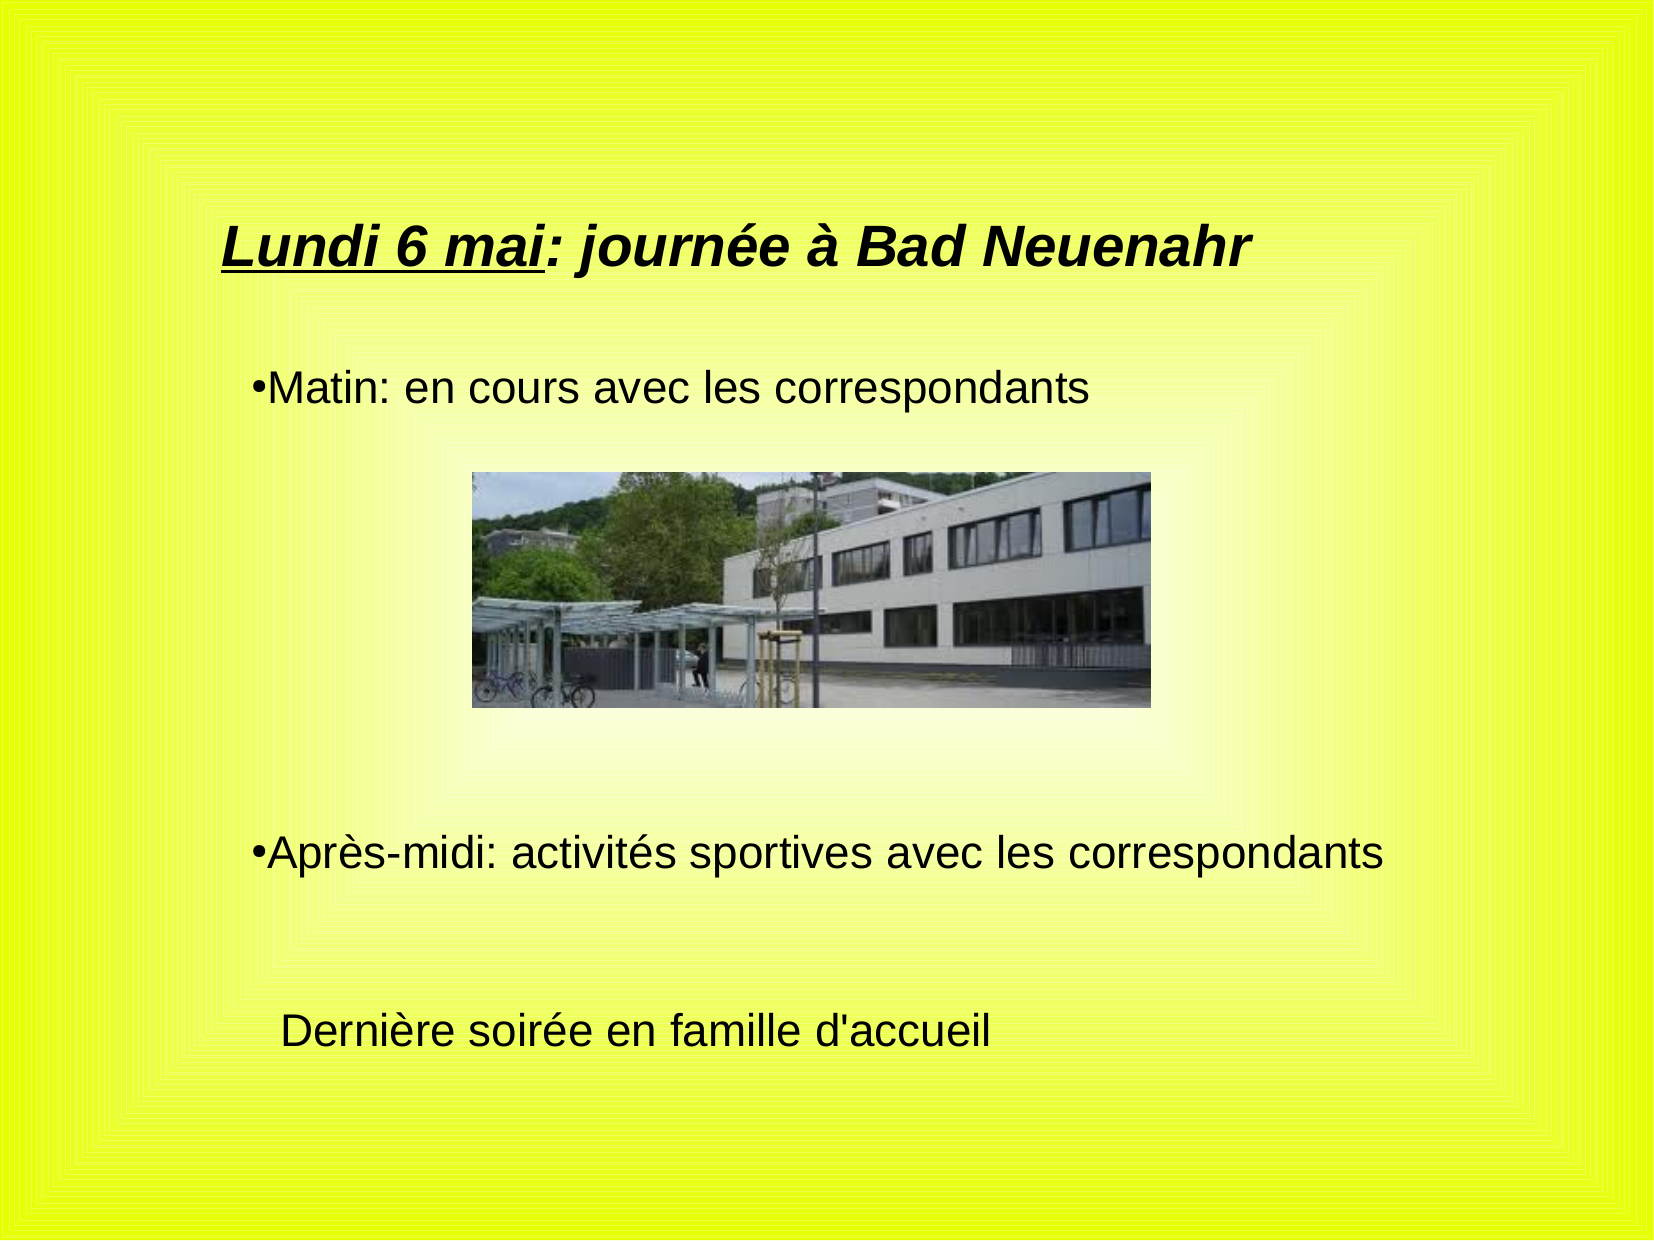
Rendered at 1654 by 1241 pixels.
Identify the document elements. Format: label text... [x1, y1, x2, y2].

picture [472, 472, 1151, 708]
text_box Dernière soirée en famille d'accueil [265, 997, 1359, 1063]
text_box Matin: en cours avec les correspondants [236, 354, 1388, 421]
text_box Après-midi: activités sportives avec les correspondants [236, 819, 1418, 886]
text_box Lundi 6 mai: journée à Bad Neuenahr [206, 206, 1270, 288]
